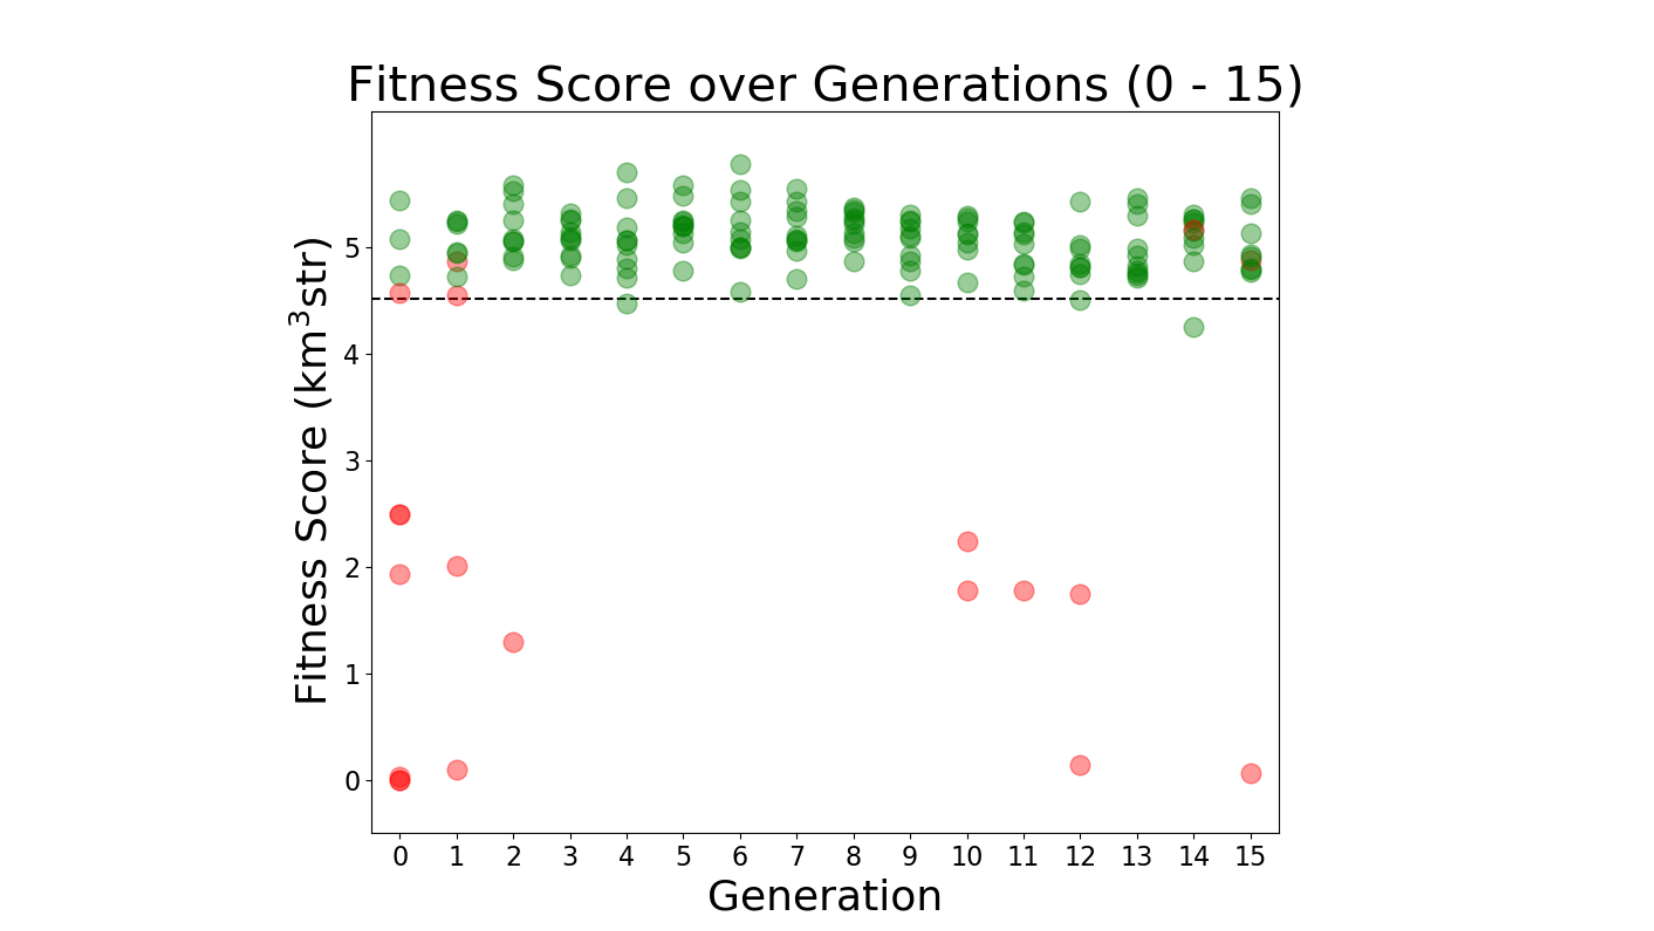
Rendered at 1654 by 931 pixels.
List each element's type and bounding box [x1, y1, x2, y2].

picture [225, 0, 1396, 931]
